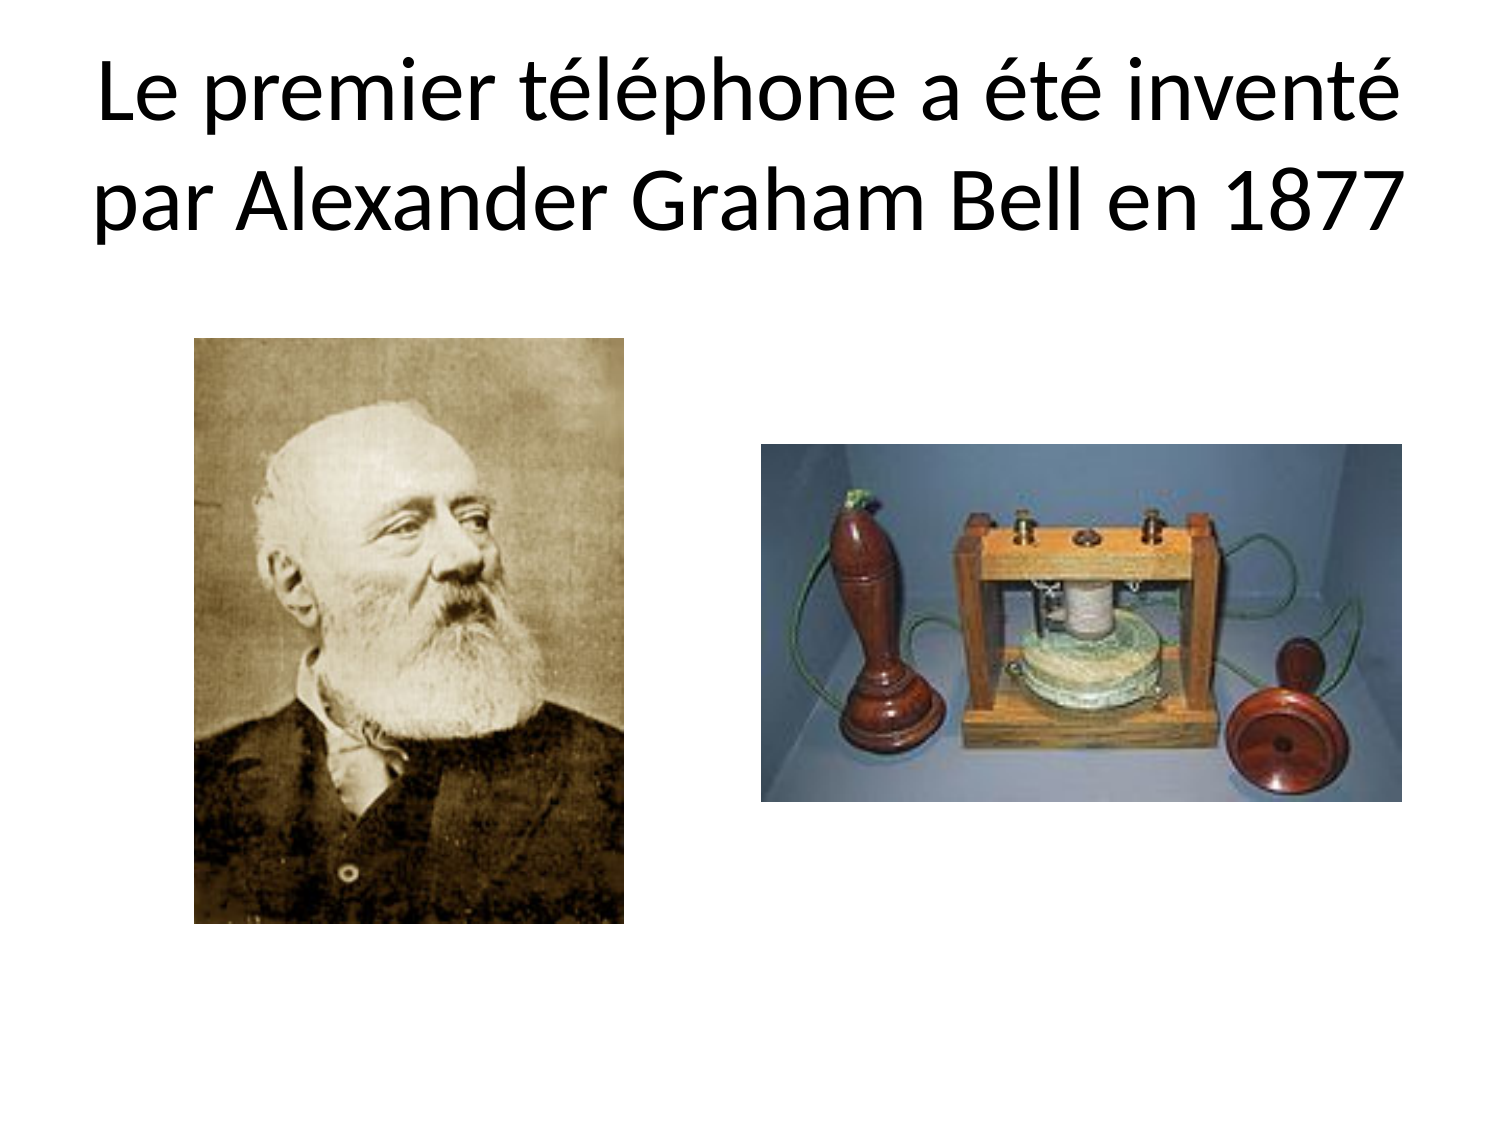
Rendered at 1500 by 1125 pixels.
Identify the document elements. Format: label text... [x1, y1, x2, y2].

title Le premier téléphone a été inventé par Alexander Graham Bell en 1877 [75, 45, 1425, 233]
picture [761, 444, 1402, 802]
picture [194, 338, 624, 924]
